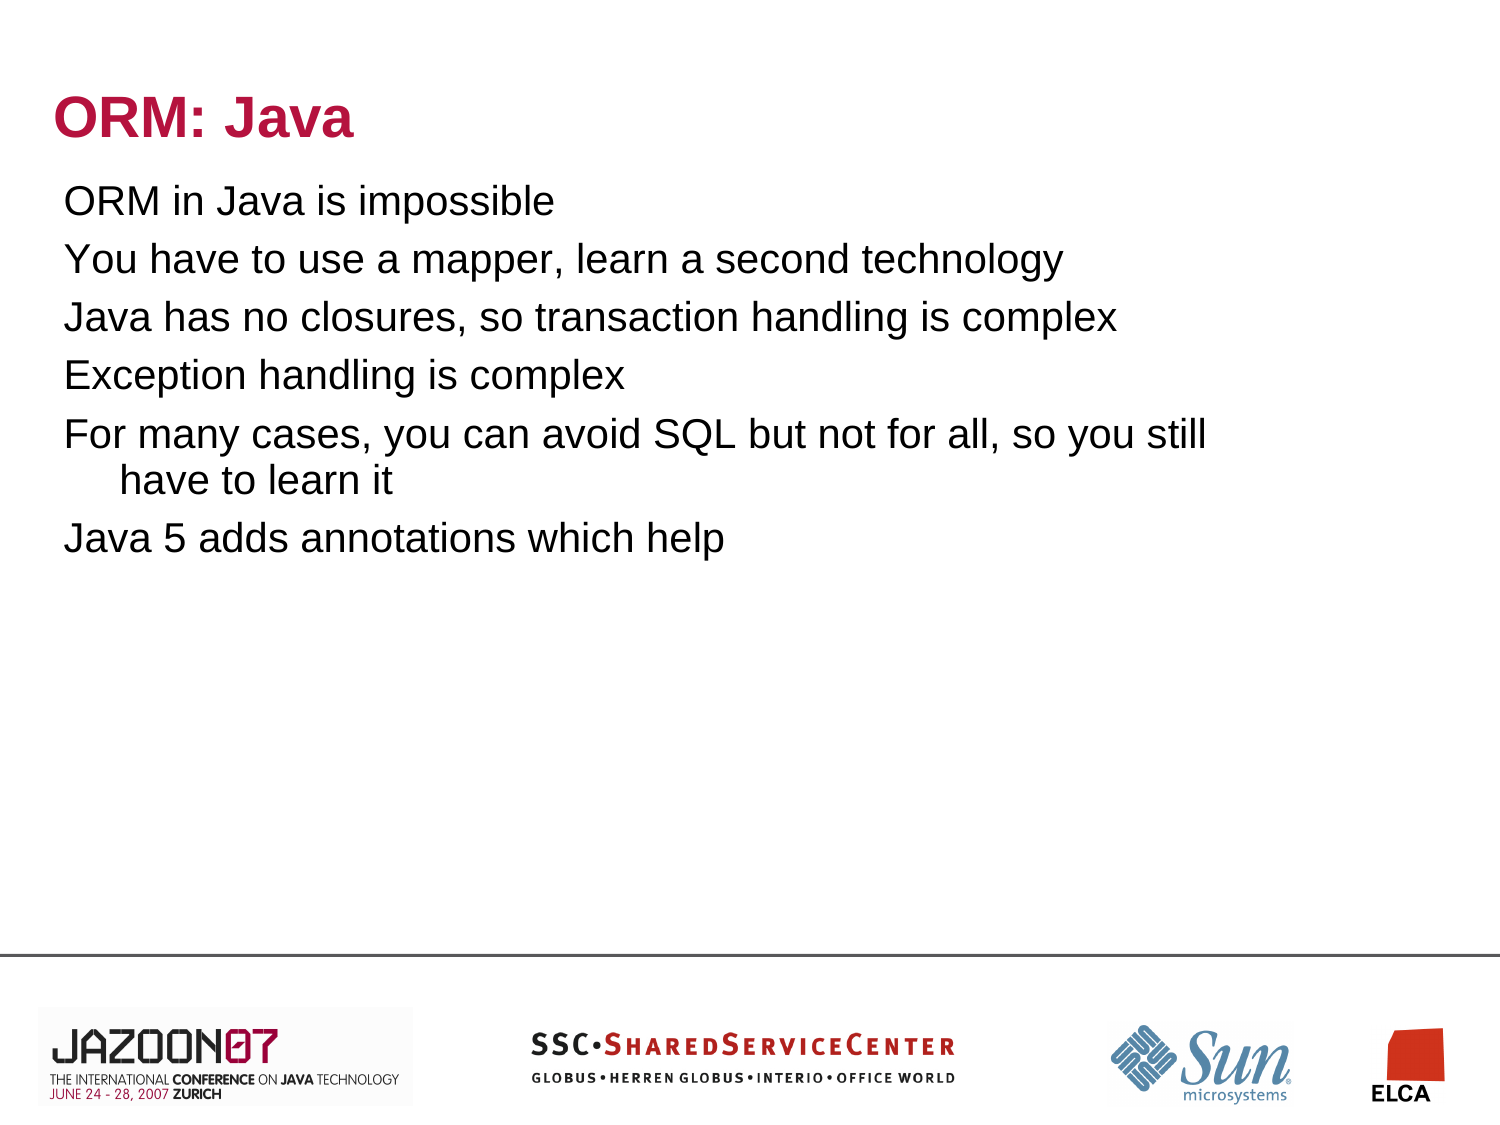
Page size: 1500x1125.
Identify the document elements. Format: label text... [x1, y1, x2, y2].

title ORM: Java [53, 59, 1447, 185]
picture [1370, 1025, 1446, 1105]
picture [38, 1007, 413, 1106]
picture [1107, 1021, 1294, 1107]
list ORM in Java is impossible You have to use a mapper, learn a second technology Java has no closures, so transaction handling is complex Exception handling is complex For many cases, you can avoid SQL but not for all, so you still have to learn it Java 5 adds annotations which help [63, 177, 1241, 932]
picture [531, 1032, 955, 1083]
